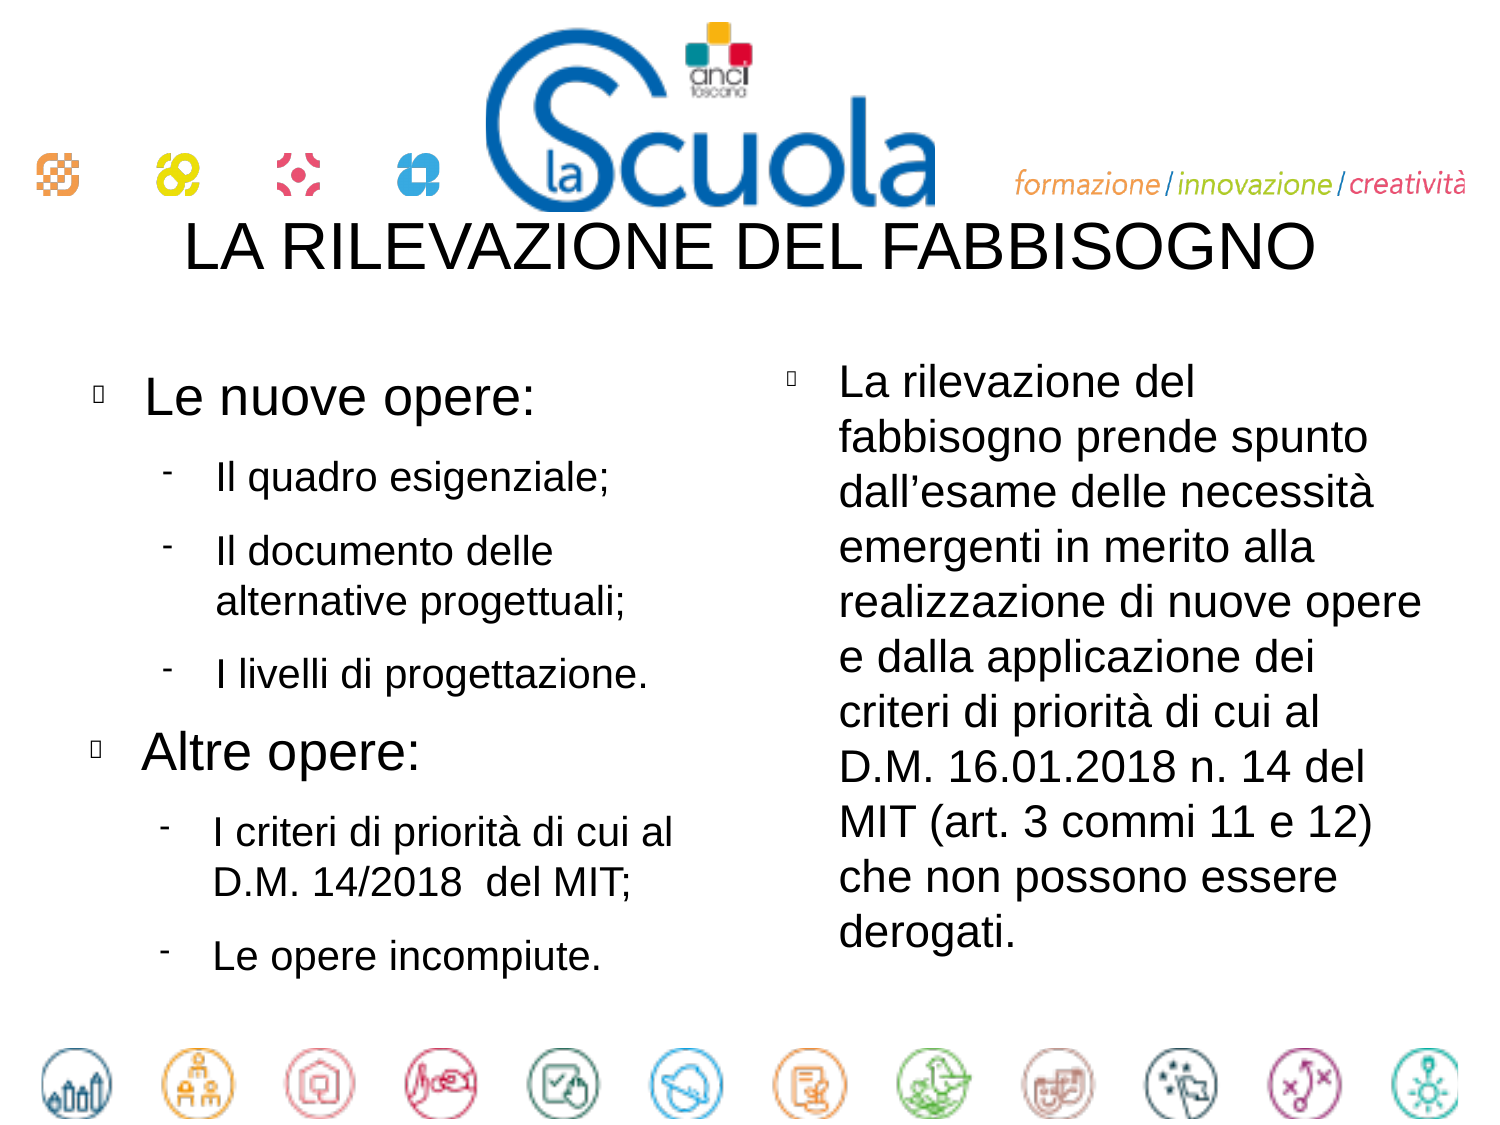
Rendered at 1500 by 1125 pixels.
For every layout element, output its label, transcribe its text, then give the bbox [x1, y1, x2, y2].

text_box Altre opere: I criteri di priorità di cui al D.M. 14/2018 del MIT; Le opere incompiute. [70, 716, 730, 1028]
text_box LA RILEVAZIONE DEL FABBISOGNO [76, 148, 1427, 337]
text_box La rilevazione del fabbisogno prende spunto dall’esame delle necessità emergenti in merito alla realizzazione di nuove opere e dalla applicazione dei criteri di priorità di cui al D.M. 16.01.2018 n. 14 del MIT (art. 3 commi 11 e 12) che non possono essere derogati. [767, 351, 1427, 1004]
text_box Le nuove opere: Il quadro esigenziale; Il documento delle alternative progettuali; I livelli di progettazione. [73, 361, 733, 673]
